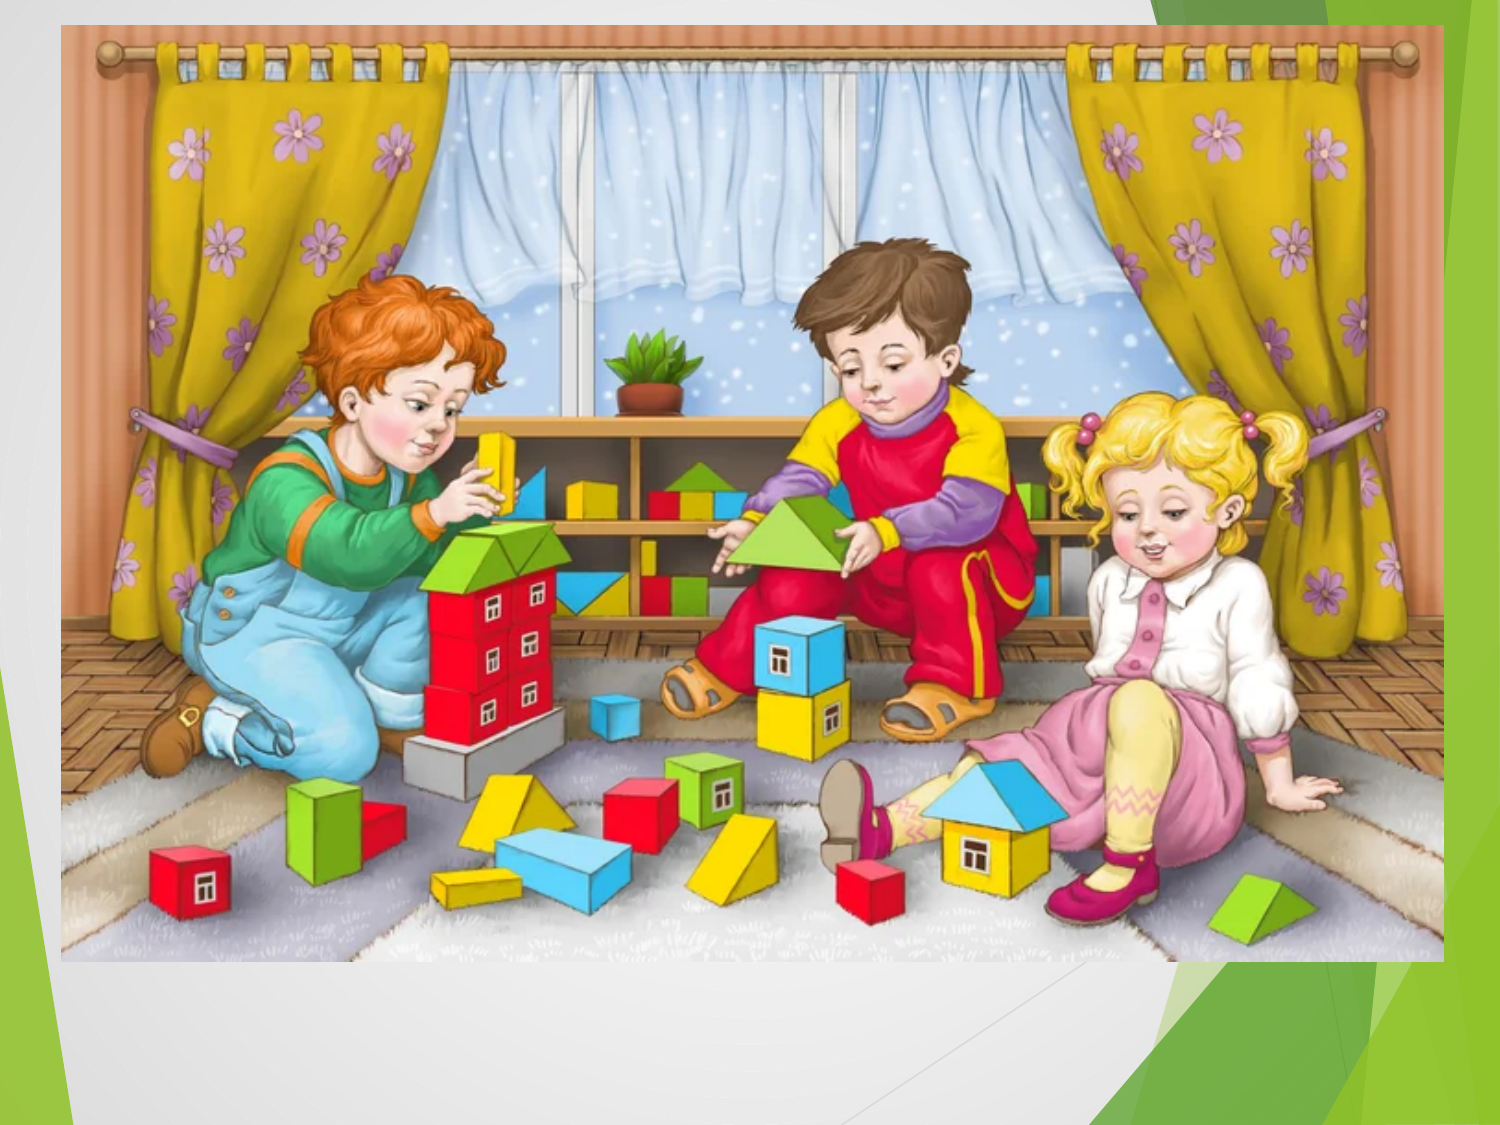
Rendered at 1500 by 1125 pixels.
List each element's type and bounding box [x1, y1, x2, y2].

picture [61, 25, 1444, 962]
